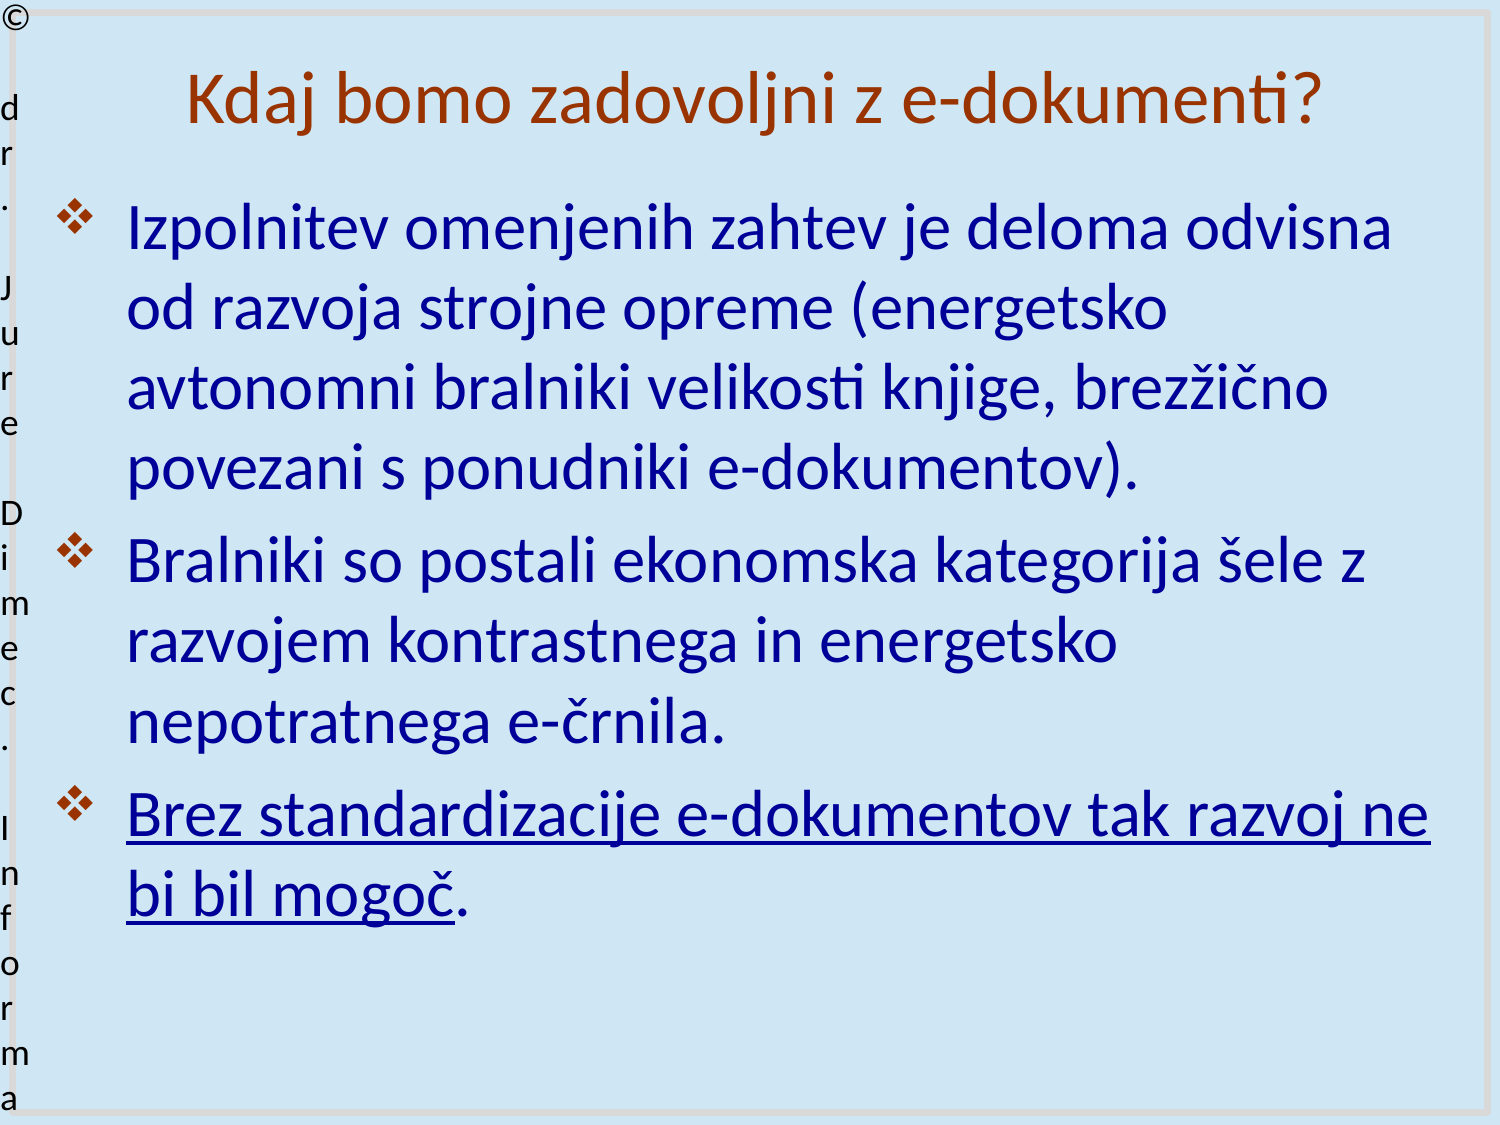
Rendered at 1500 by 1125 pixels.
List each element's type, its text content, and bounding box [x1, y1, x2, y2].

list Izpolnitev omenjenih zahtev je deloma odvisna od razvoja strojne opreme (energetsko avtonomni bralniki velikosti knjige, brezžično povezani s ponudniki e-dokumentov). Bralniki so postali ekonomska kategorija šele z razvojem kontrastnega in energetsko nepotratnega e-črnila. Brez standardizacije e-dokumentov tak razvoj ne bi bil mogoč. [37, 174, 1475, 1050]
title Kdaj bomo zadovoljni z e-dokumenti? [37, 37, 1475, 150]
